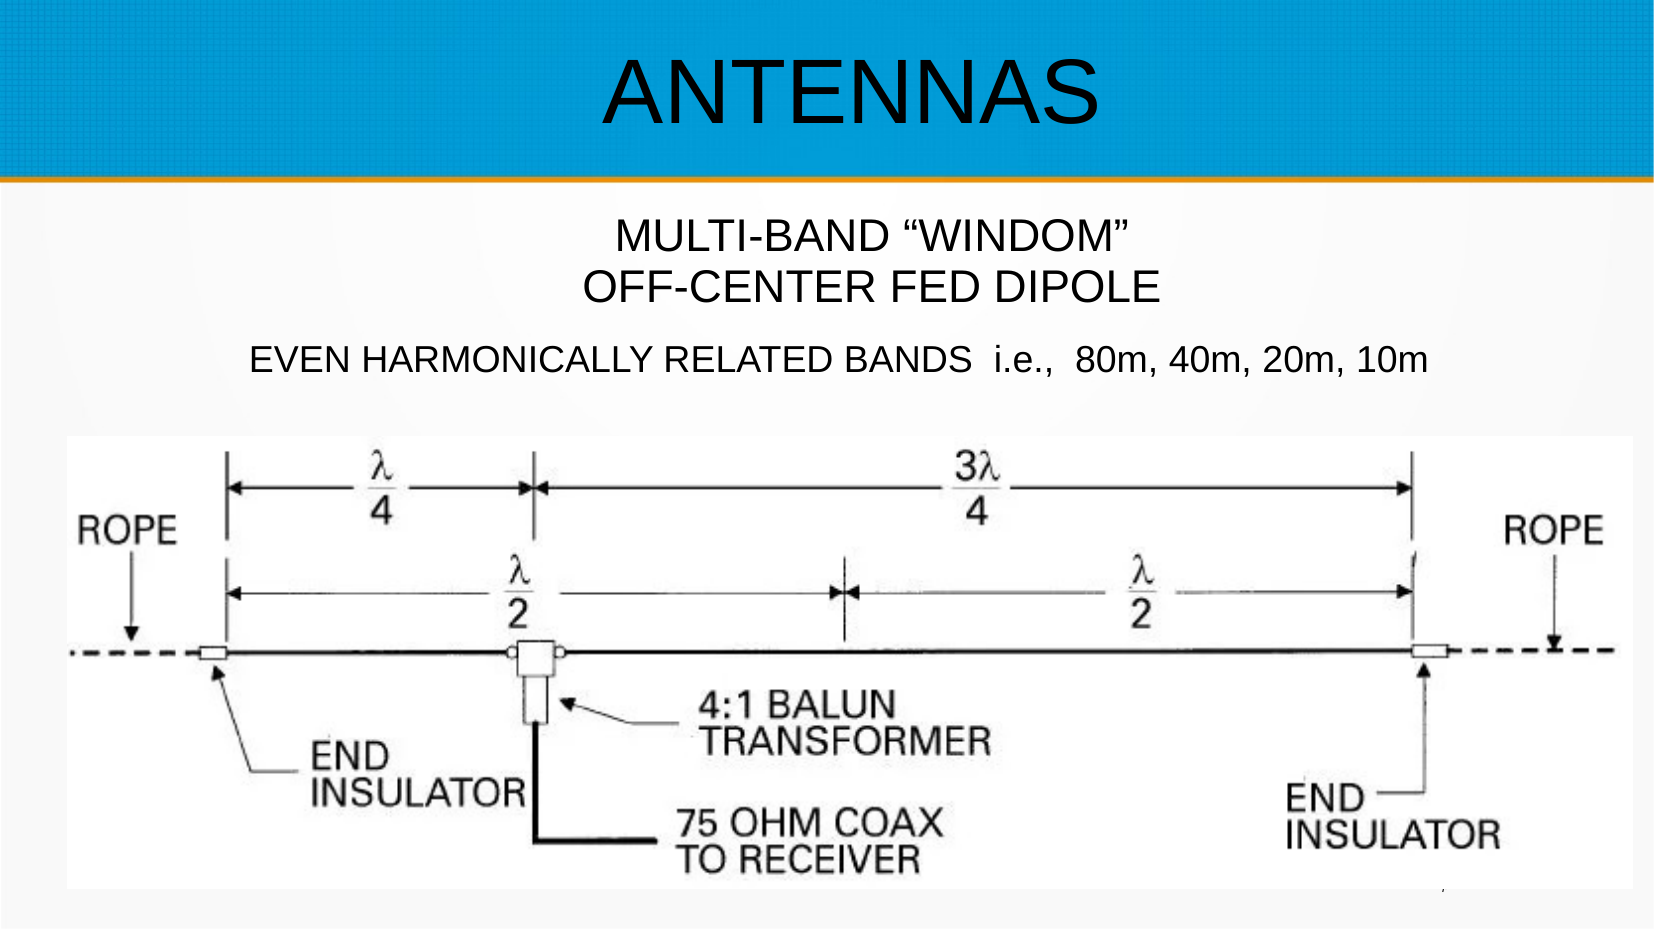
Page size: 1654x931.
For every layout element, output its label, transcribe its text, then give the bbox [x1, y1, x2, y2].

picture [0, 175, 1654, 931]
text_box MULTI-BAND “WINDOM” OFF-CENTER FED DIPOLE [456, 202, 1288, 320]
text_box EVEN HARMONICALLY RELATED BANDS i.e., 80m, 40m, 20m, 10m [234, 331, 1448, 389]
text_box ANTENNAS [230, 33, 1475, 151]
text_box York County Amateur Radio Club 2023/2/05 n1xp [1284, 889, 1588, 897]
